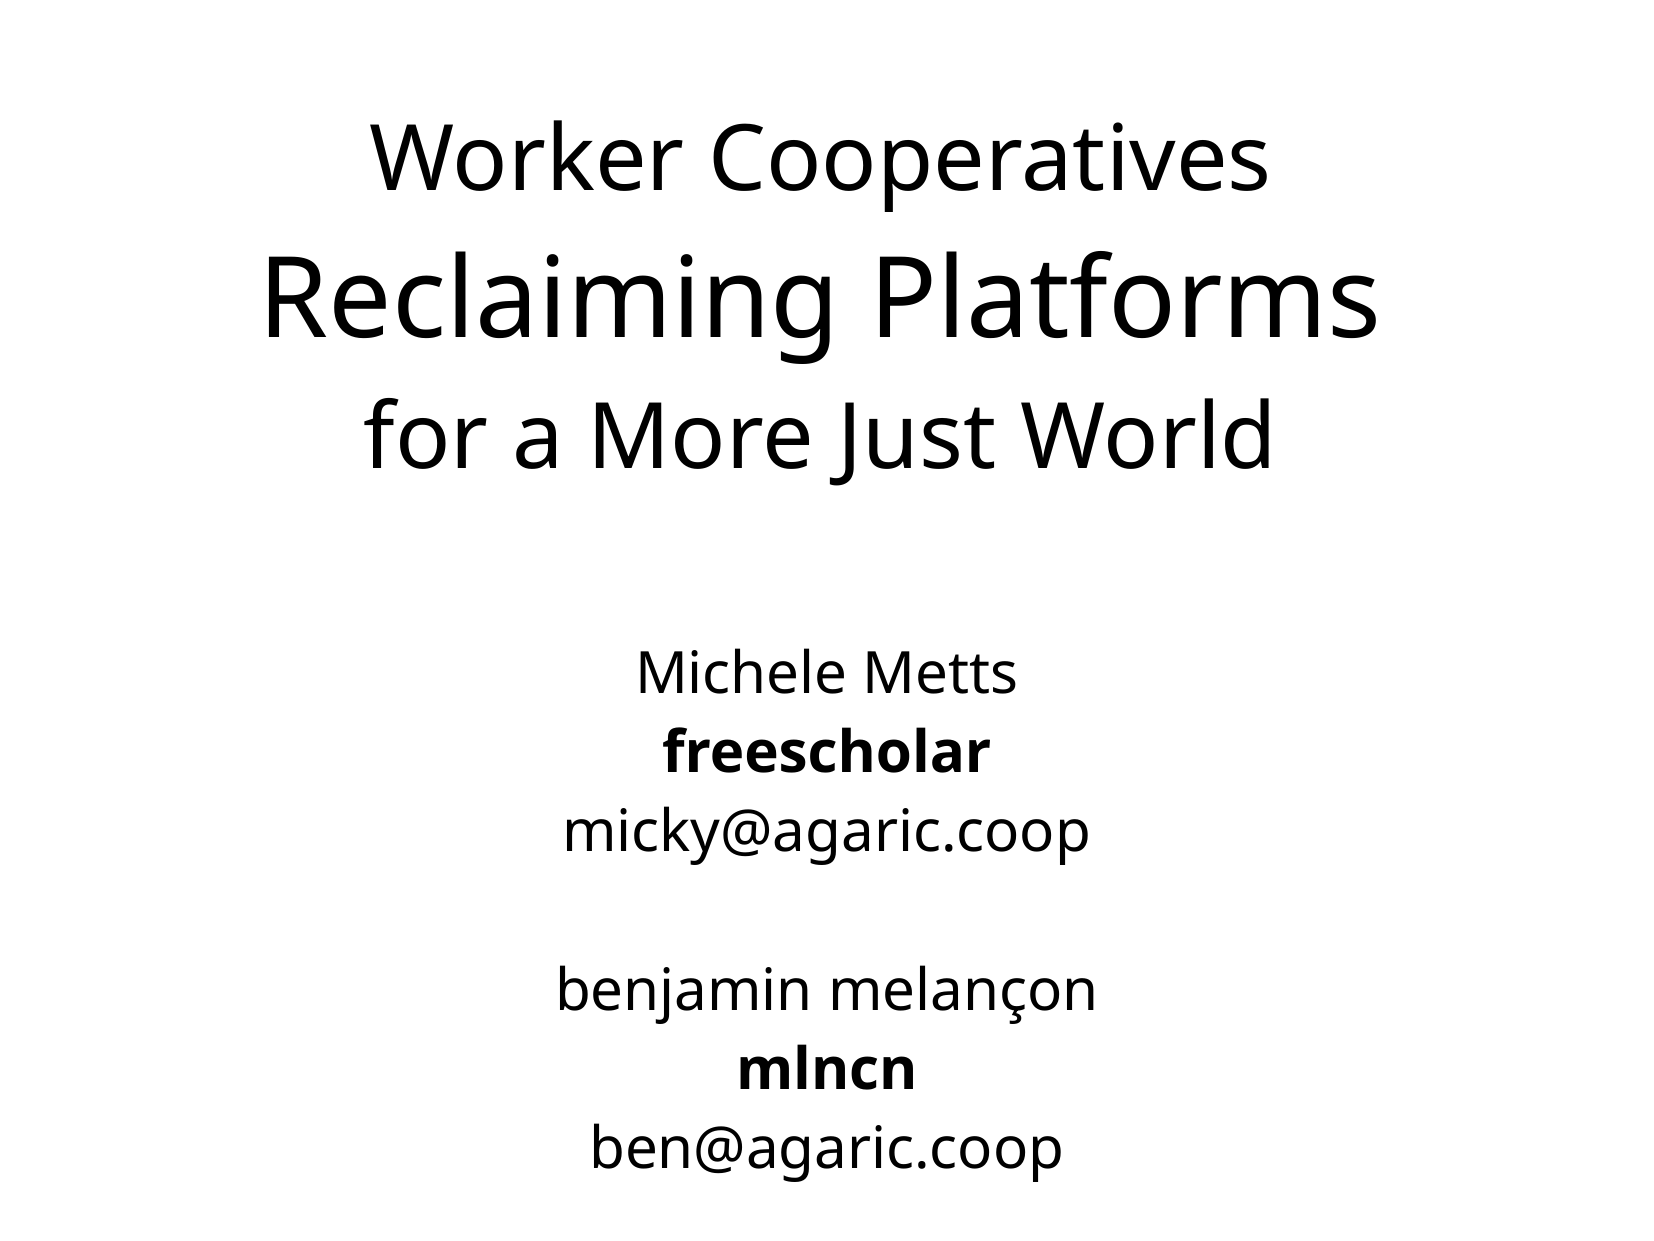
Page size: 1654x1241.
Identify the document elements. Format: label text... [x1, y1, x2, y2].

title Worker Cooperatives Reclaiming Platforms for a More Just World [76, 125, 1565, 464]
subtitle Michele Metts freescholar micky@agaric.coop benjamin melançon mlncn ben@agaric.coop [82, 679, 1571, 1137]
